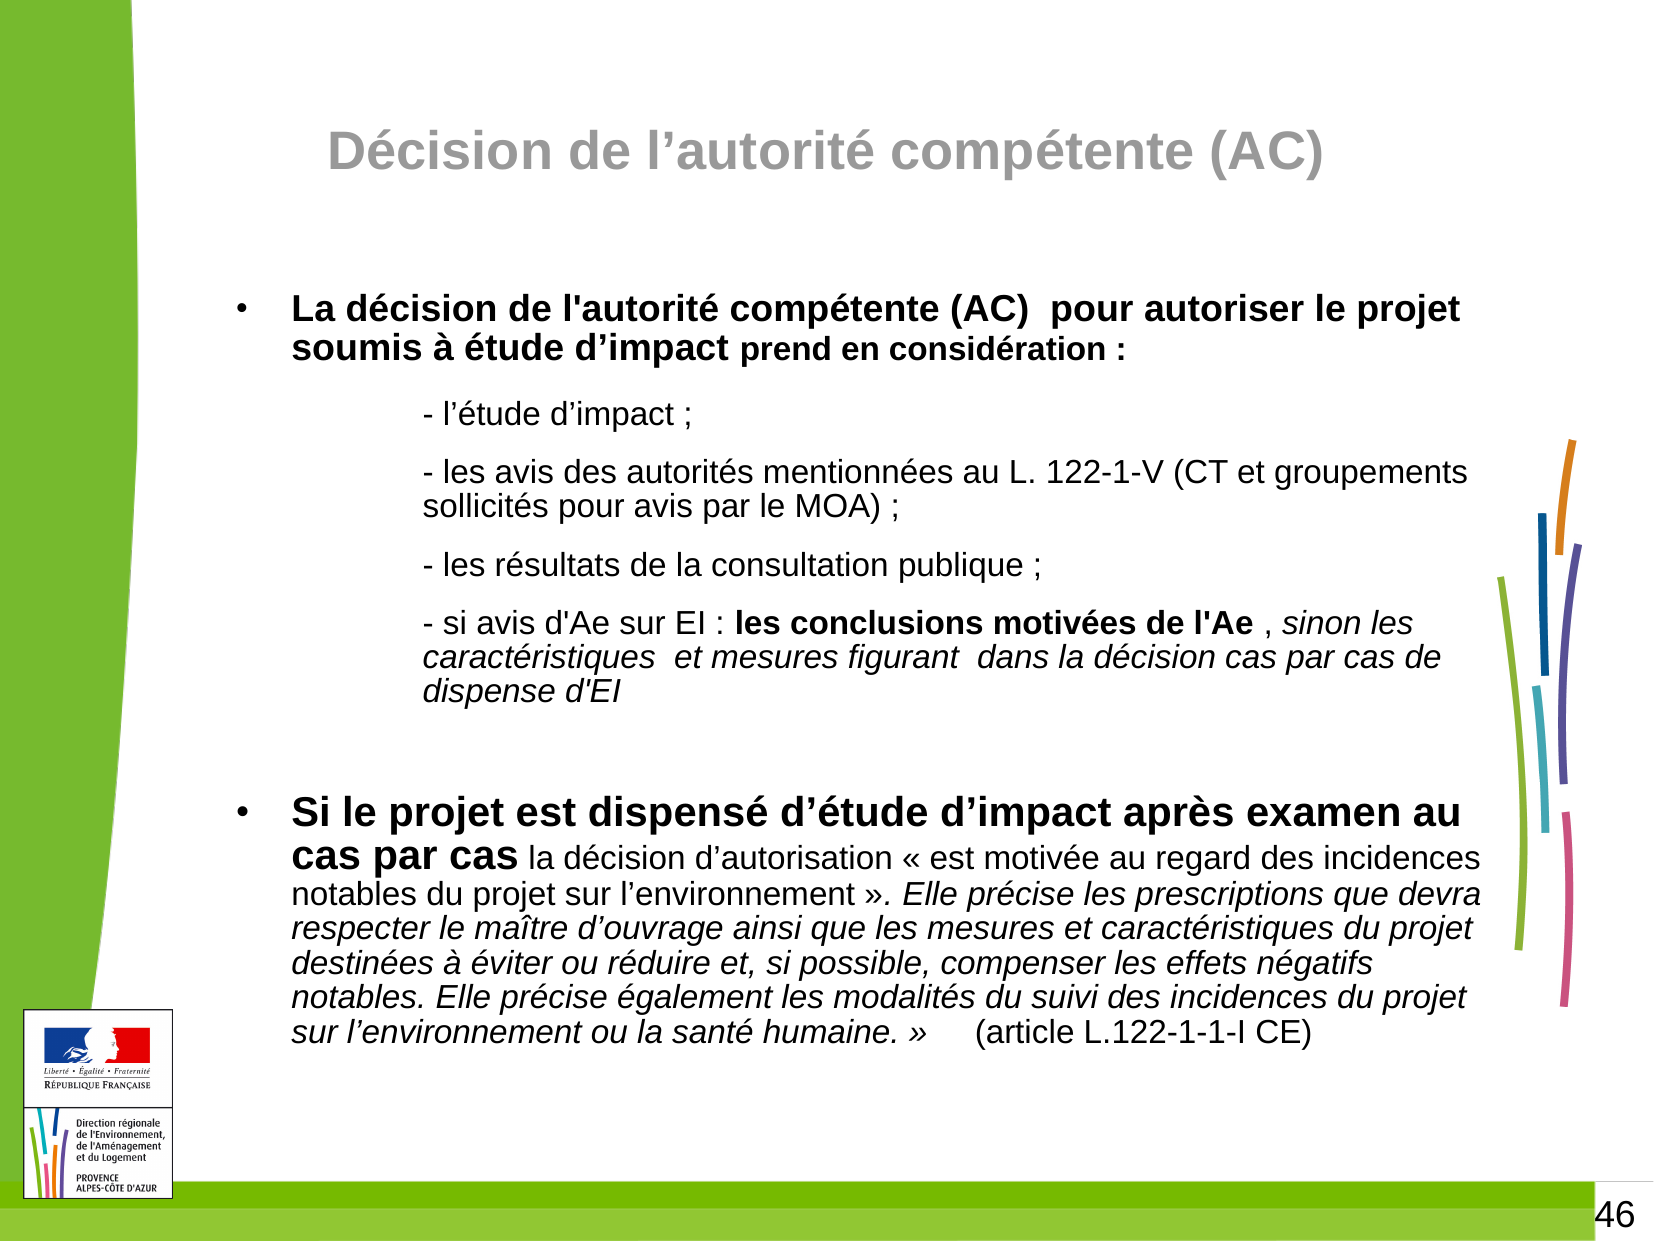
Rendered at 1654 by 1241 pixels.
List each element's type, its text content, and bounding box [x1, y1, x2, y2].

picture [0, 0, 1654, 1241]
title Décision de l’autorité compétente (AC) [82, 49, 1571, 257]
list La décision de l'autorité compétente (AC) pour autoriser le projet soumis à étude d’impact prend en considération : - l’étude d’impact ; - les avis des autorités mentionnées au L. 122-1-V (CT et groupements sollicités pour avis par le MOA) ; - les résultats de la consultation publique ; - si avis d'Ae sur EI : les conclusions motivées de l'Ae , sinon les caractéristiques et mesures figurant dans la décision cas par cas de dispense d'EI Si le projet est dispensé d’étude d’impact après examen au cas par cas la décision d’autorisation « est motivée au regard des incidences notables du projet sur l’environnement ». Elle précise les prescriptions que devra respecter le maître d’ouvrage ainsi que les mesures et caractéristiques du projet destinées à éviter ou réduire et, si possible, compenser les effets négatifs notables. Elle précise également les modalités du suivi des incidences du projet sur l’environnement ou la santé humaine. » (article L.122-1-1-I CE) [179, 290, 1509, 1128]
